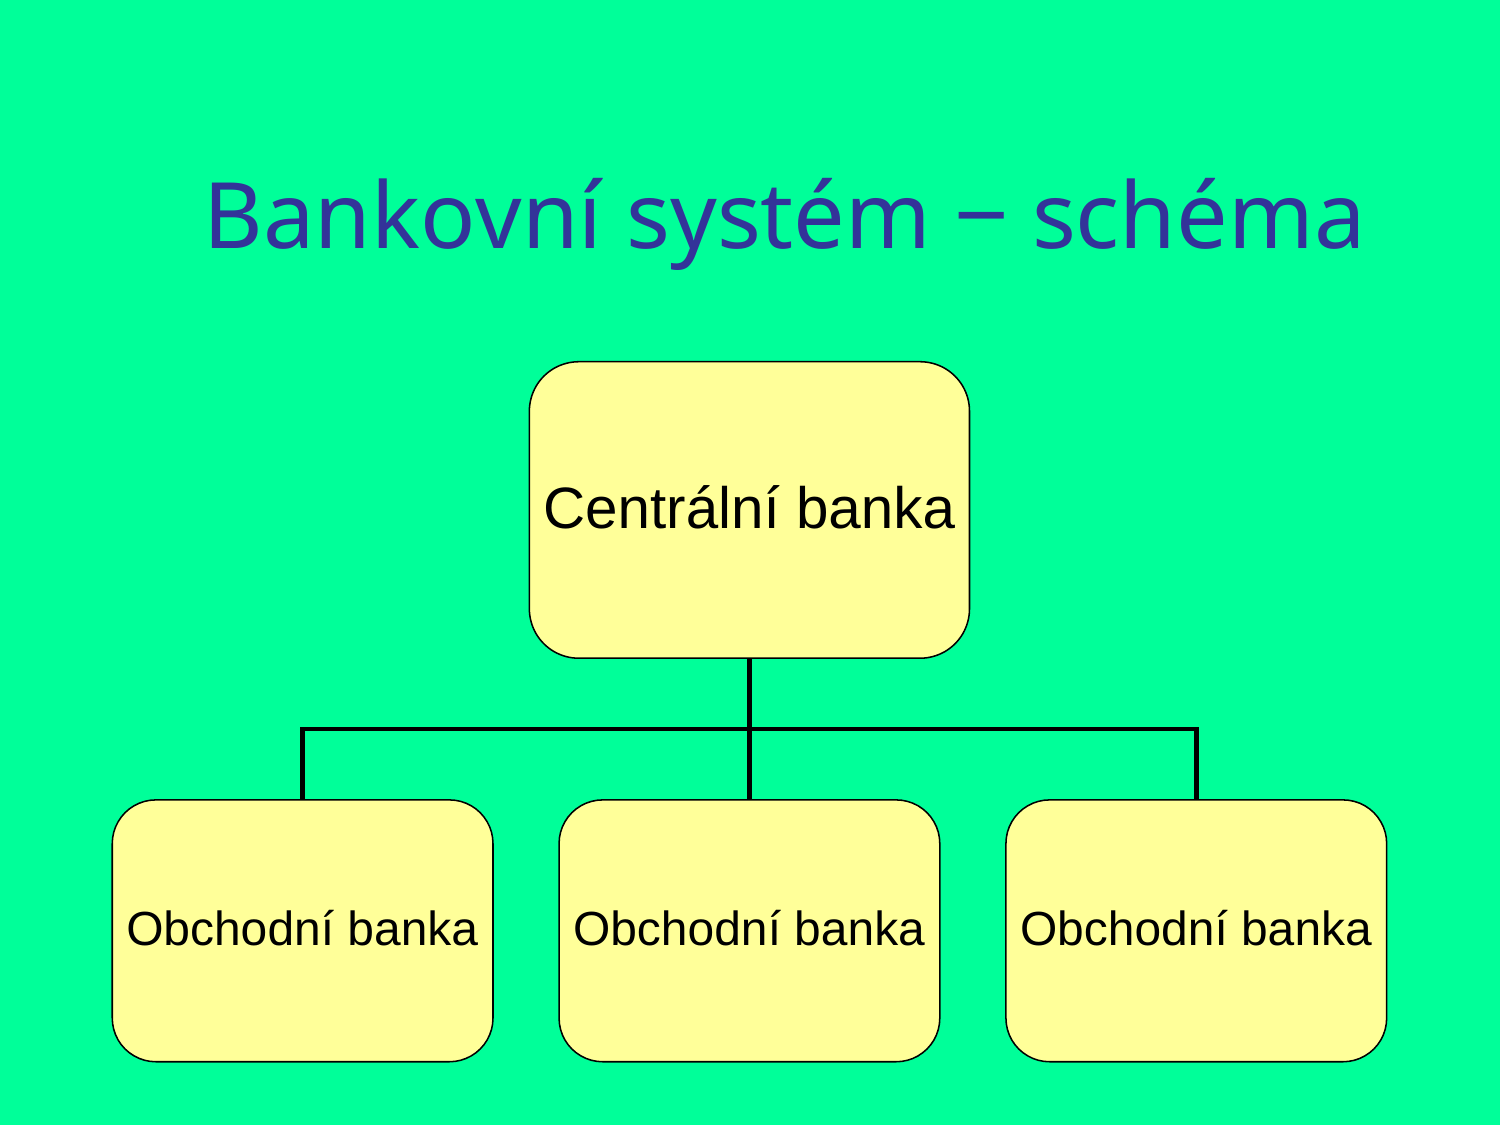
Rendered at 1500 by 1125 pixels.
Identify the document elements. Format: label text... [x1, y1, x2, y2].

text_box Obchodní banka [559, 799, 940, 1062]
text_box Centrální banka [529, 361, 970, 659]
title Bankovní systém ‒ schéma [188, 35, 1467, 276]
text_box Obchodní banka [112, 799, 493, 1062]
text_box Obchodní banka [1005, 799, 1387, 1062]
